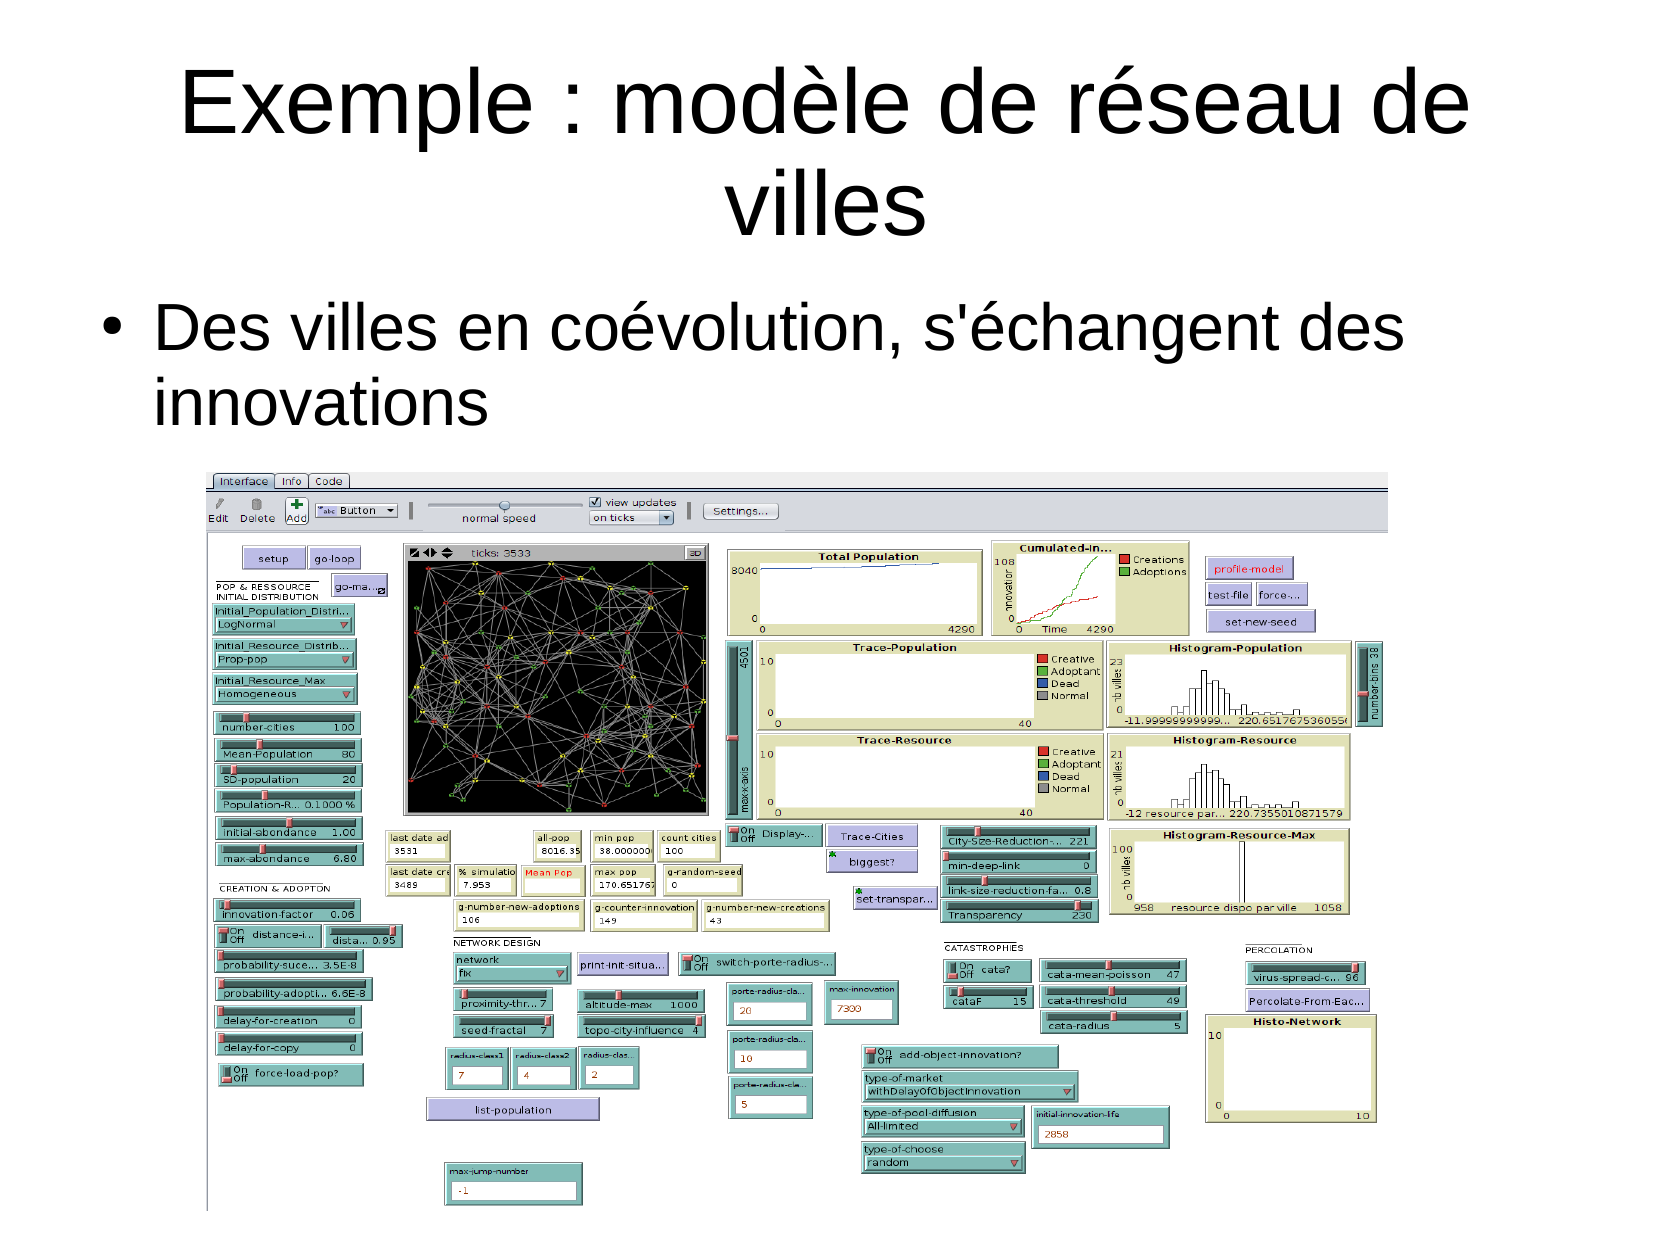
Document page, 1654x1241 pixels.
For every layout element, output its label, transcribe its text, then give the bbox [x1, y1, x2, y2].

picture [206, 472, 1388, 1211]
list Des villes en coévolution, s'échangent des innovations [82, 290, 1571, 1109]
title Exemple : modèle de réseau de villes [82, 49, 1571, 257]
